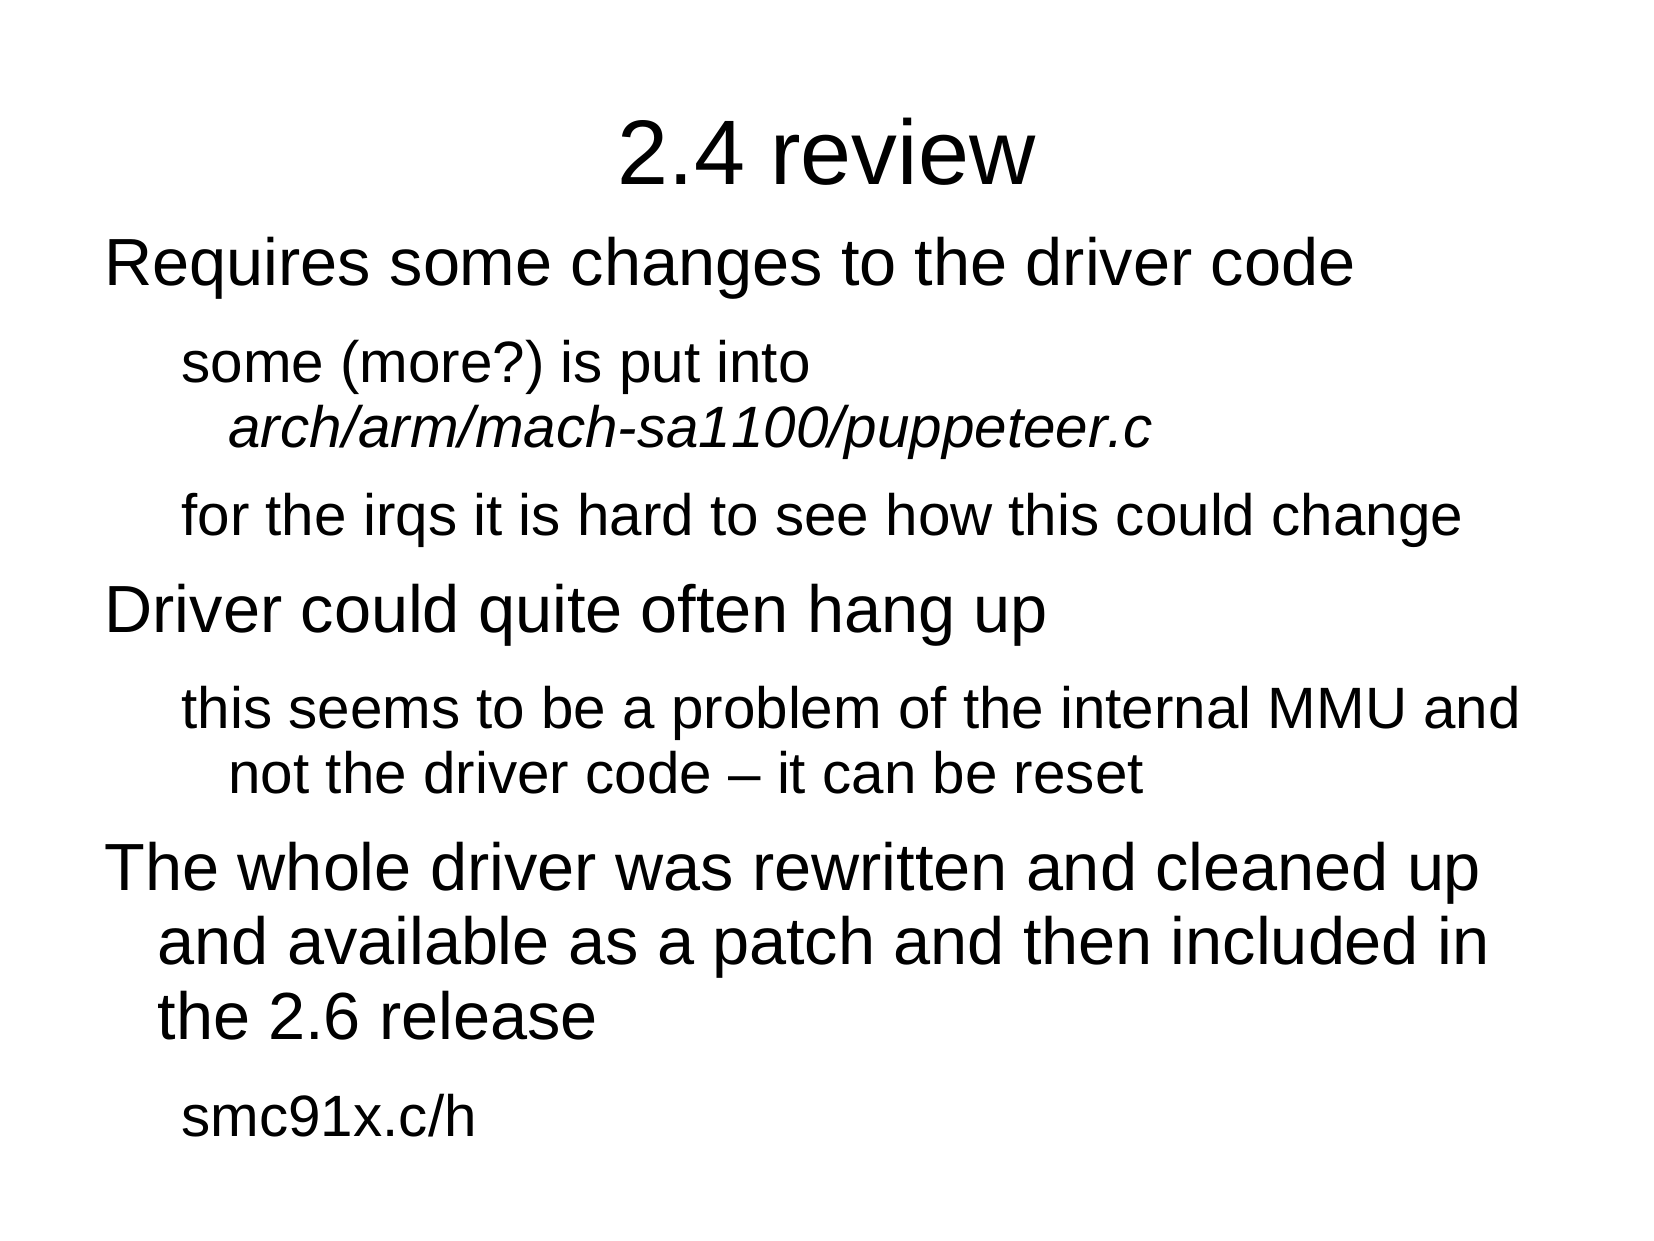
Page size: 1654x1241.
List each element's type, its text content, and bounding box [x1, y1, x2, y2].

list Requires some changes to the driver code some (more?) is put into arch/arm/mach-sa1100/puppeteer.c for the irqs it is hard to see how this could change Driver could quite often hang up this seems to be a problem of the internal MMU and not the driver code – it can be reset The whole driver was rewritten and cleaned up and available as a patch and then included in the 2.6 release smc91x.c/h [86, 225, 1576, 1238]
title 2.4 review [82, 56, 1571, 250]
